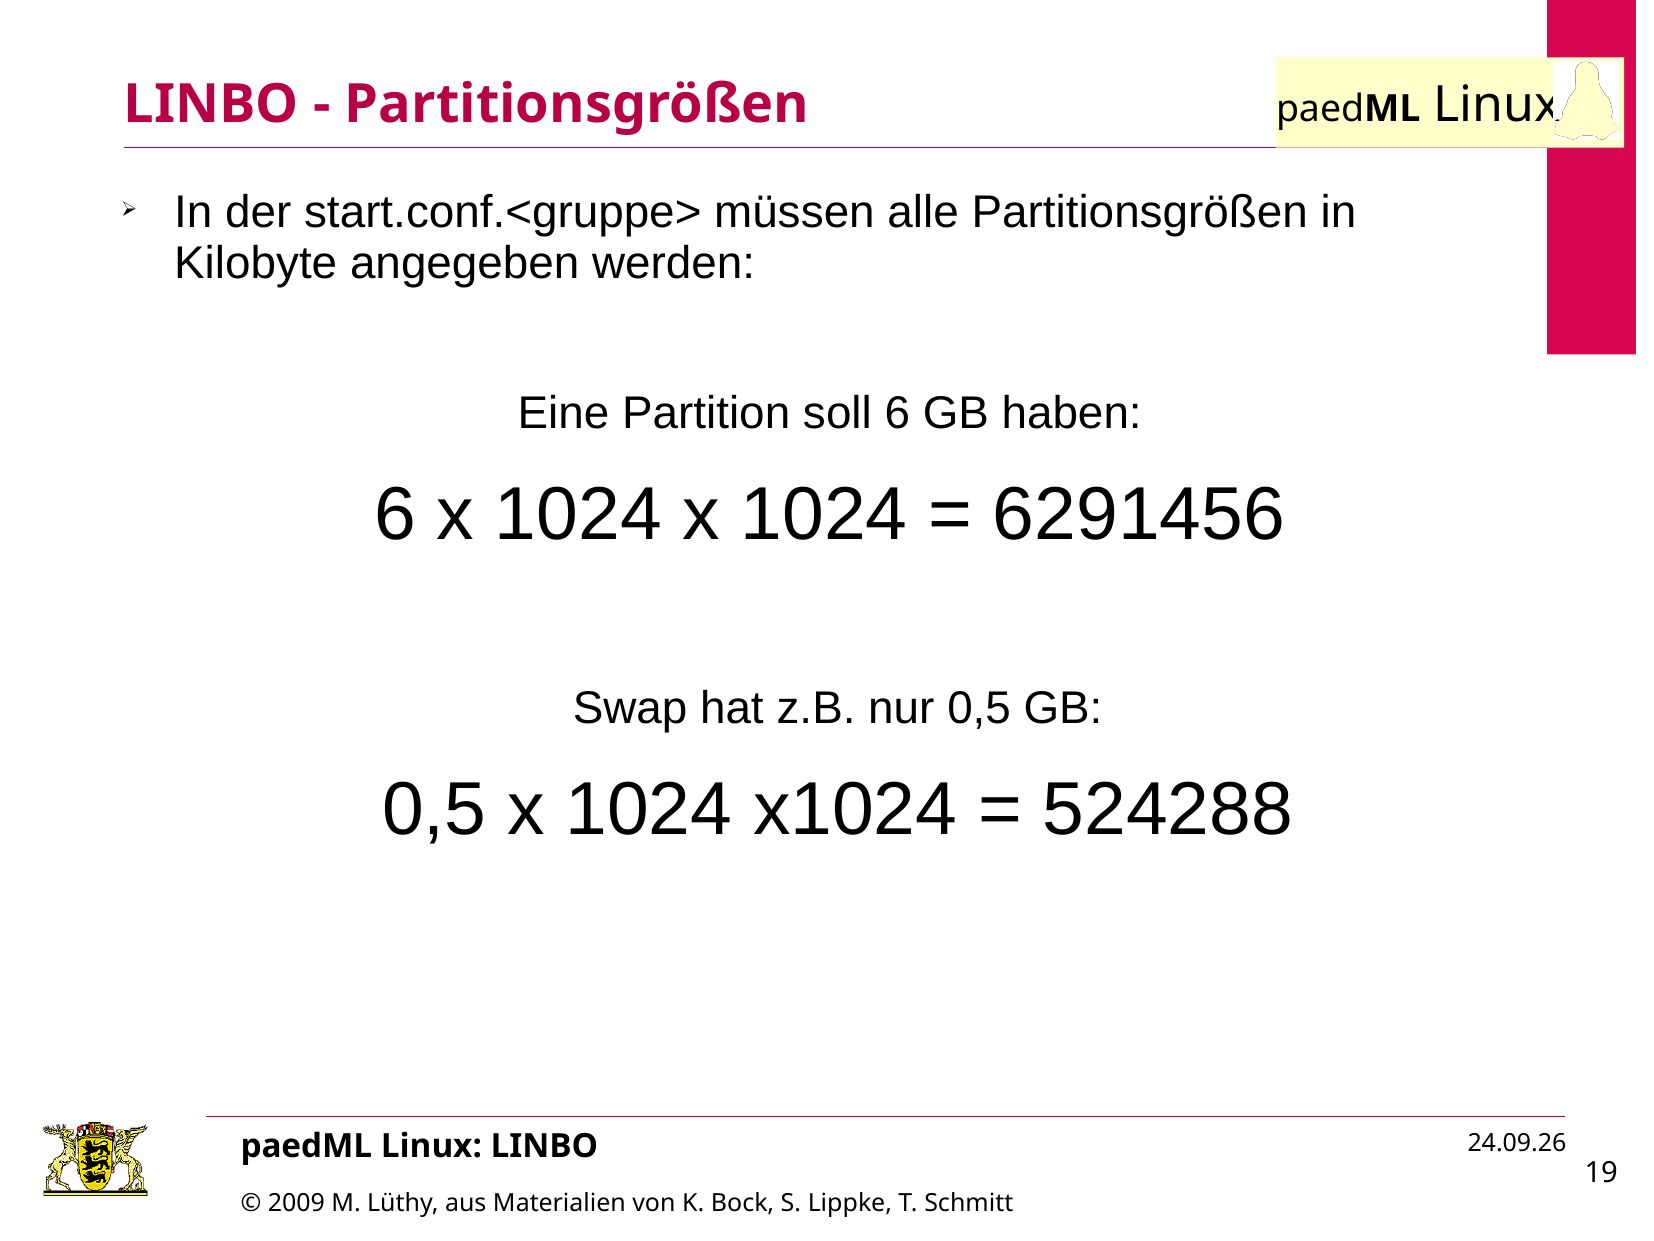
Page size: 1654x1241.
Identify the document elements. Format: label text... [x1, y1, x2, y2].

title LINBO - Partitionsgrößen [124, 67, 1270, 136]
picture [41, 1121, 148, 1198]
text_box Swap hat z.B. nur 0,5 GB: 0,5 x 1024 x1024 = 524288 [287, 679, 1388, 858]
list In der start.conf.<gruppe> müssen alle Partitionsgrößen in Kilobyte angegeben werden: [88, 177, 1477, 296]
text_box Eine Partition soll 6 GB haben: 6 x 1024 x 1024 = 6291456 [236, 383, 1424, 563]
